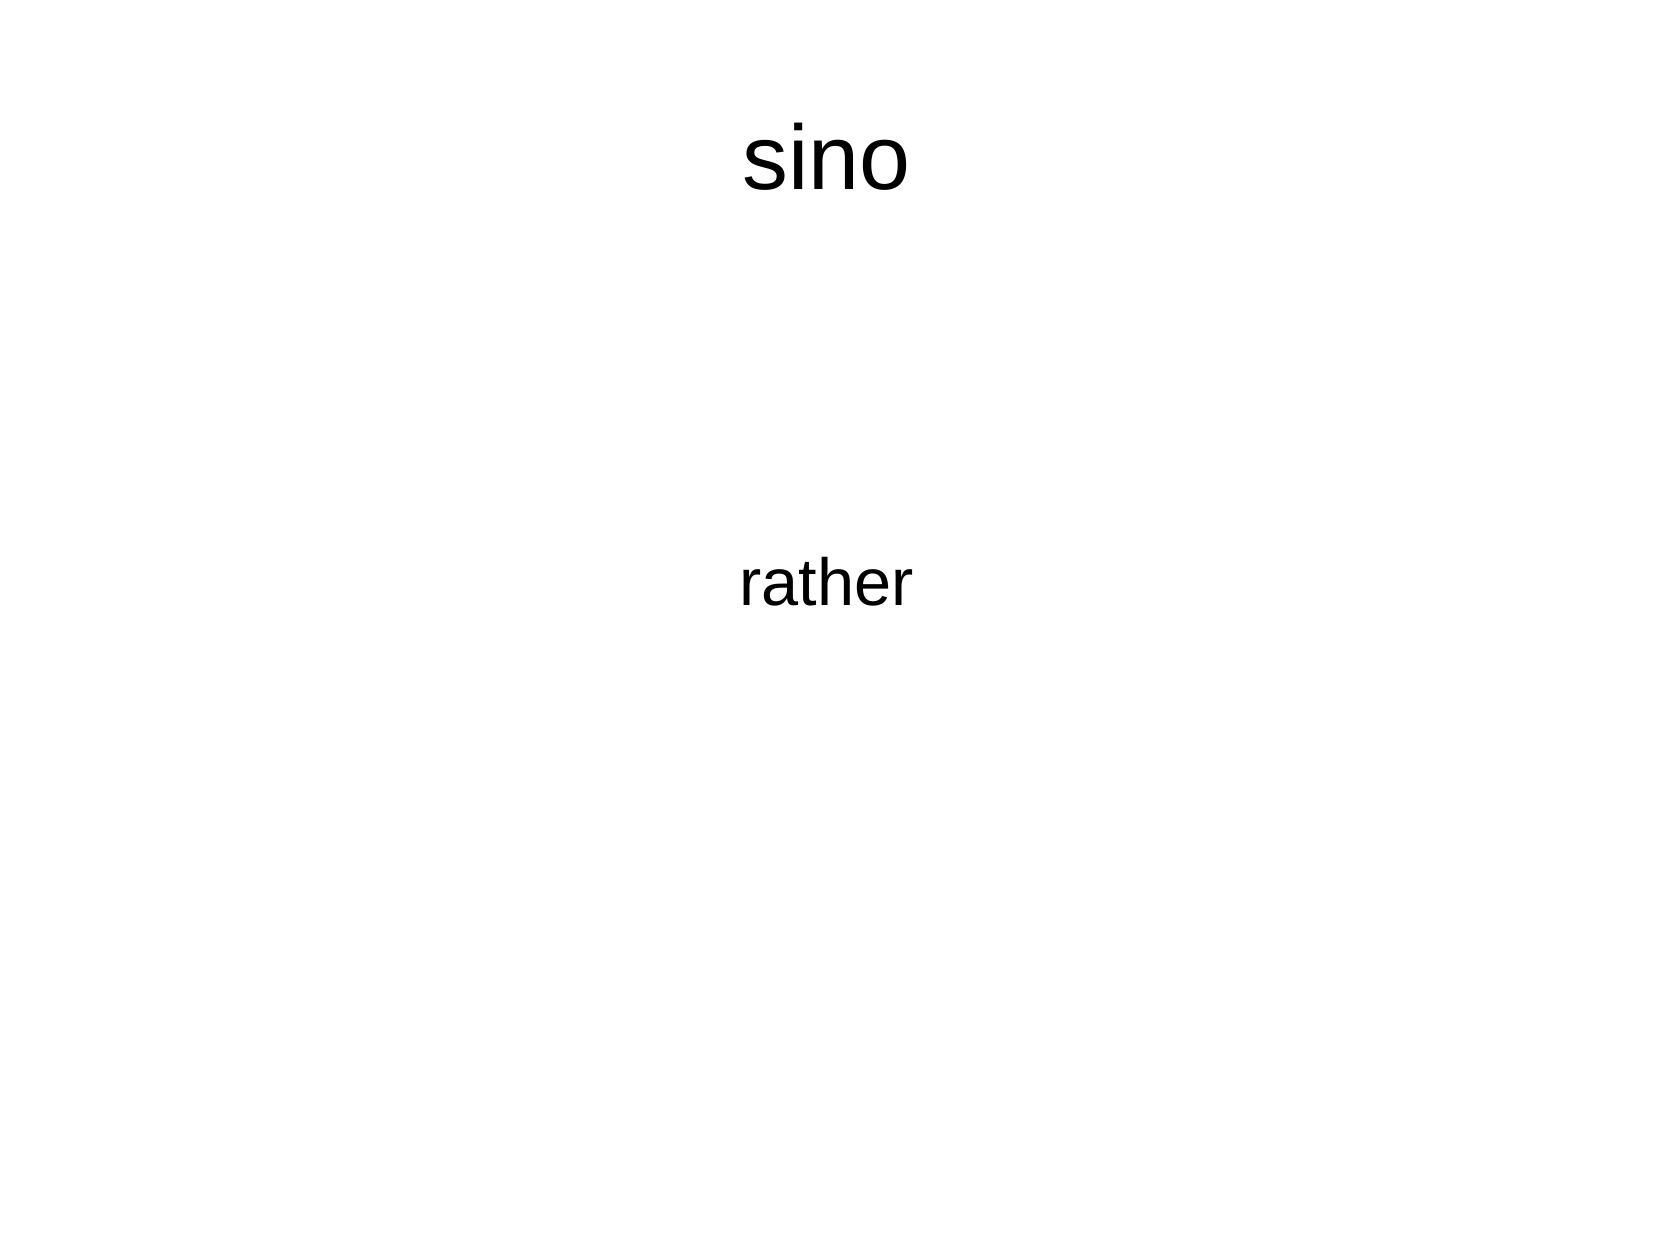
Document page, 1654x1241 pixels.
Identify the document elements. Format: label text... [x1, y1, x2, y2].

subtitle rather [82, 56, 1571, 1102]
